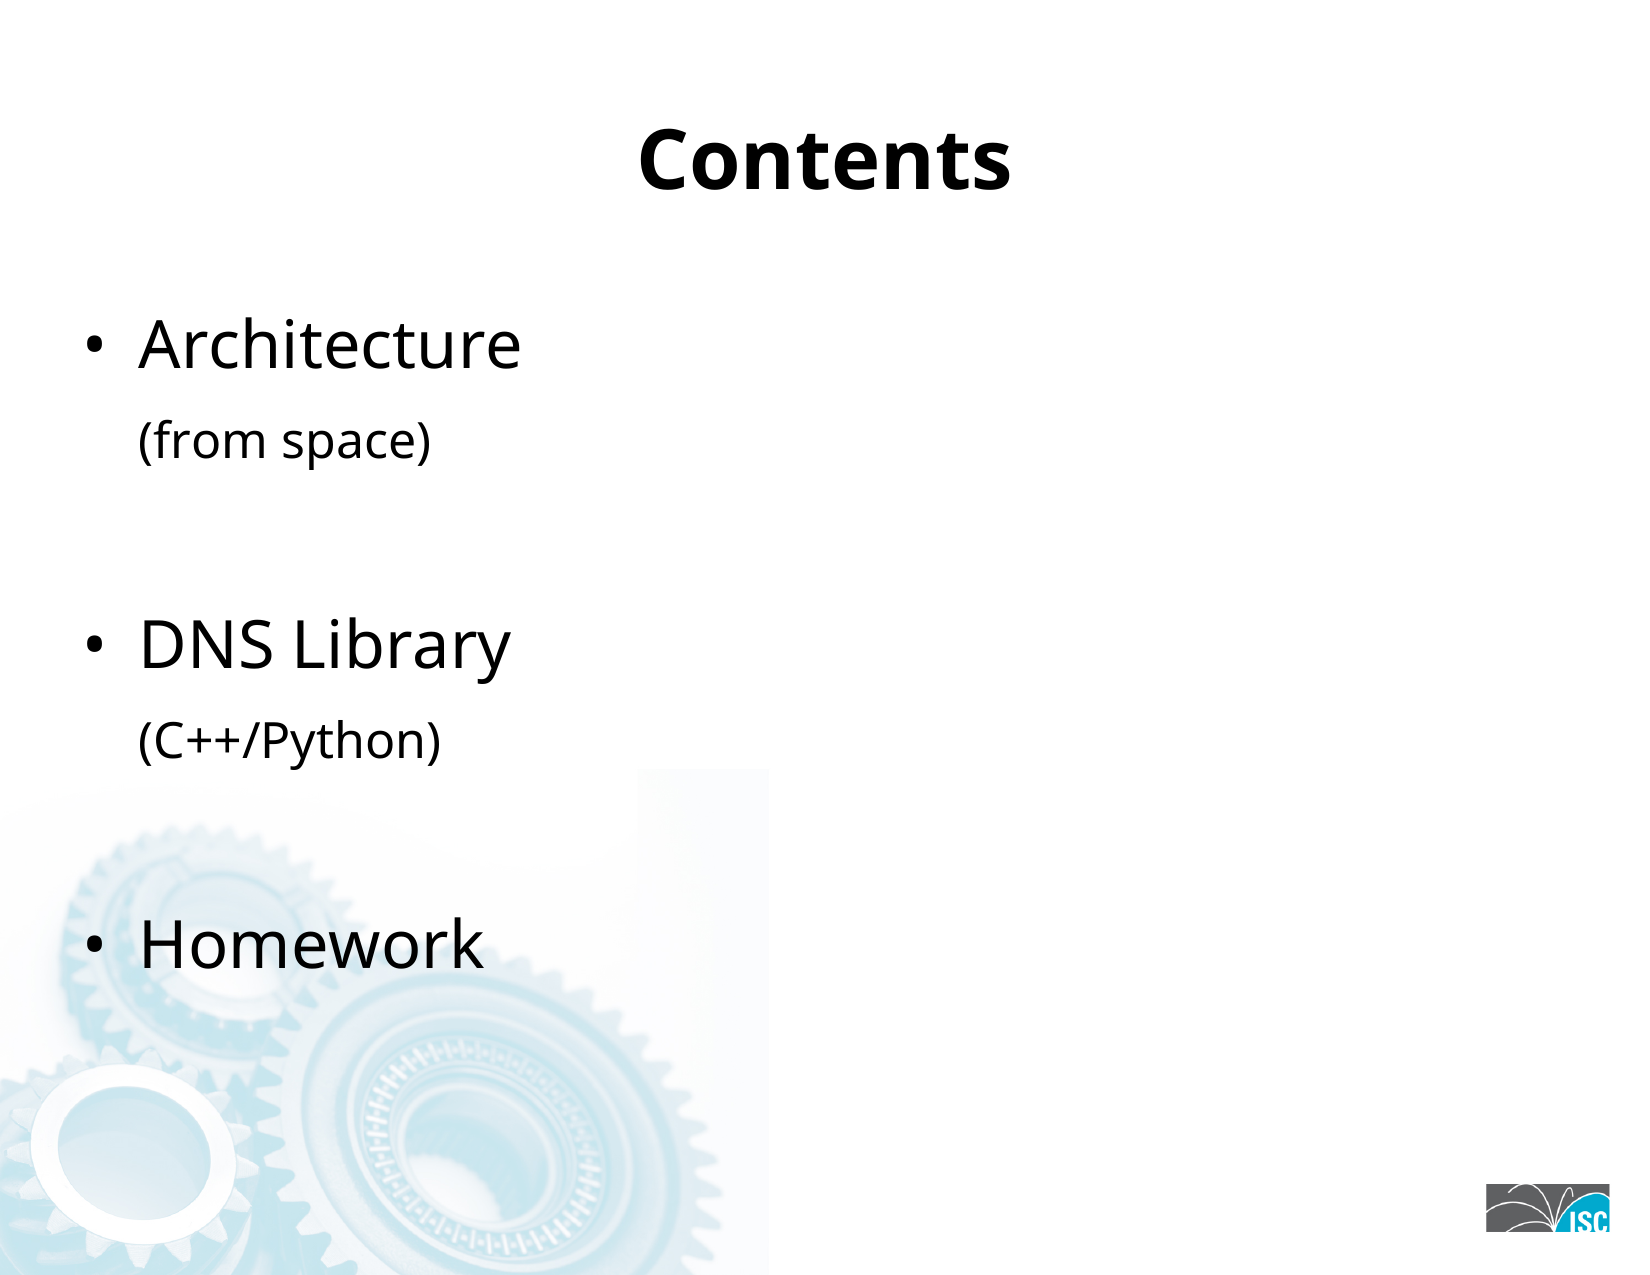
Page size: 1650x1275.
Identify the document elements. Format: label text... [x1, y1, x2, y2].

list Architecture (from space) DNS Library (C++/Python) Homework [82, 297, 1568, 1139]
picture [0, 0, 1650, 1275]
title Contents [82, 35, 1568, 280]
